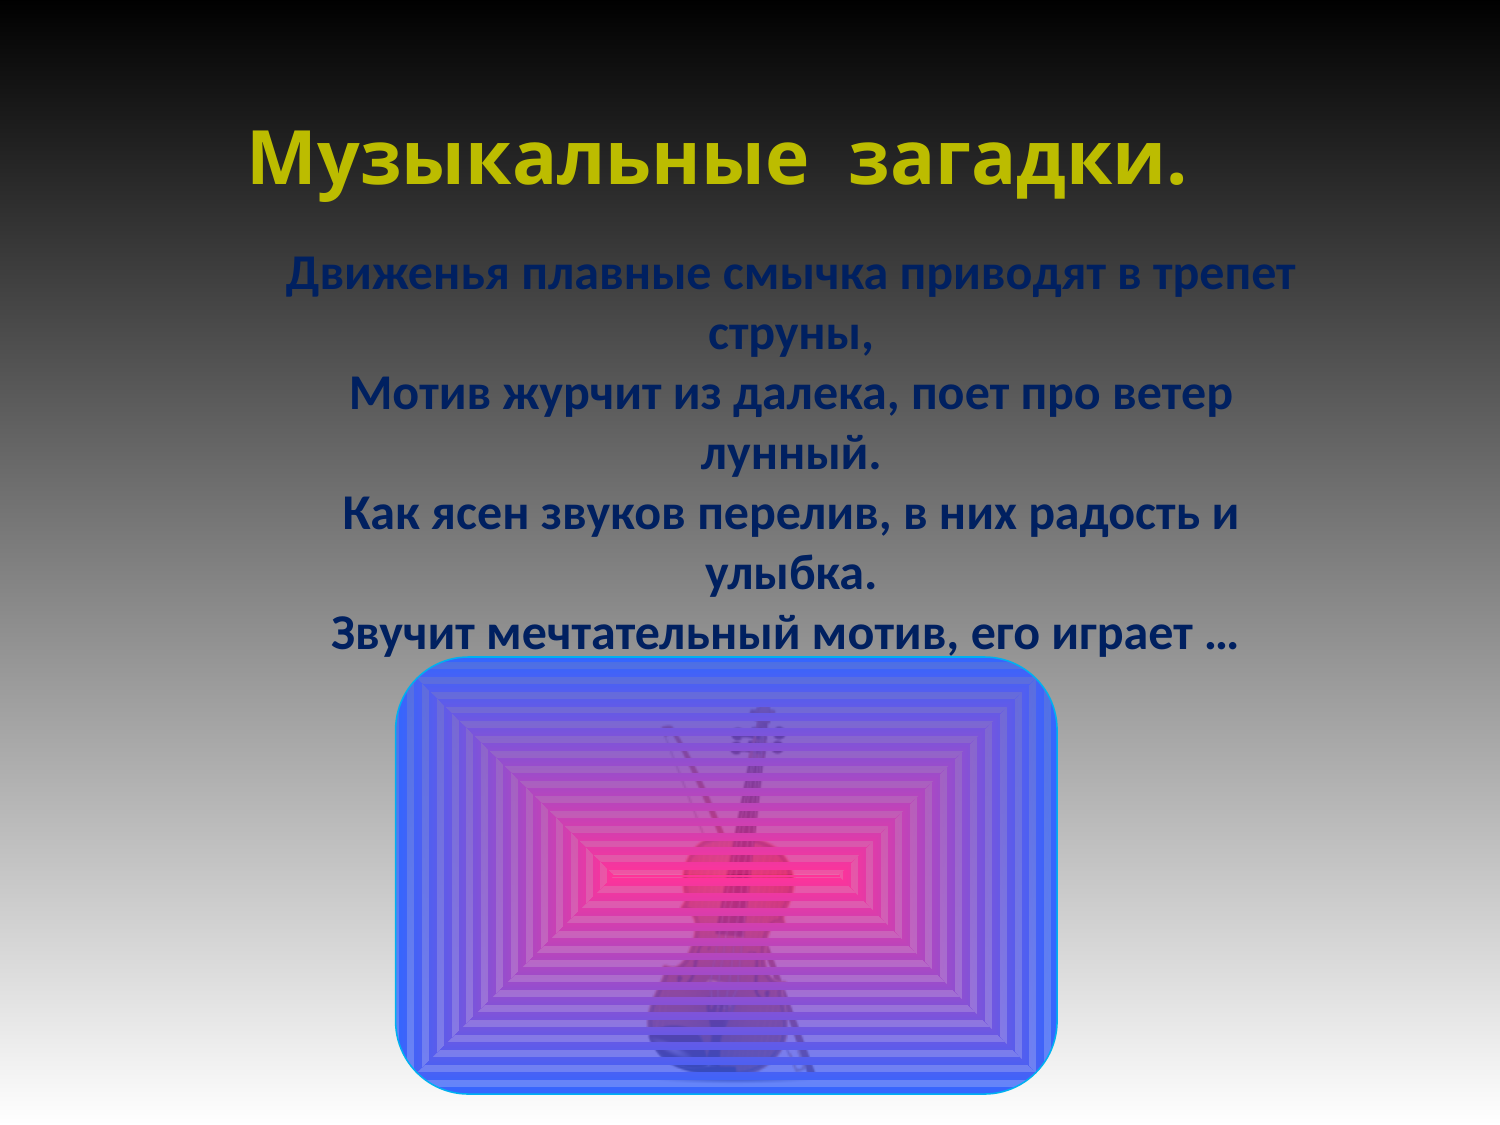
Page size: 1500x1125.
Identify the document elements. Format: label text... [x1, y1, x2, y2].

text_box Музыкальные загадки. [231, 101, 1204, 207]
text_box [395, 717, 1058, 1095]
text_box Движенья плавные смычка приводят в трепет струны, Мотив журчит из далека, поет про ветер лунный. Как ясен звуков перелив, в них радость и улыбка. Звучит мечтательный мотив, его играет … [265, 231, 1317, 717]
